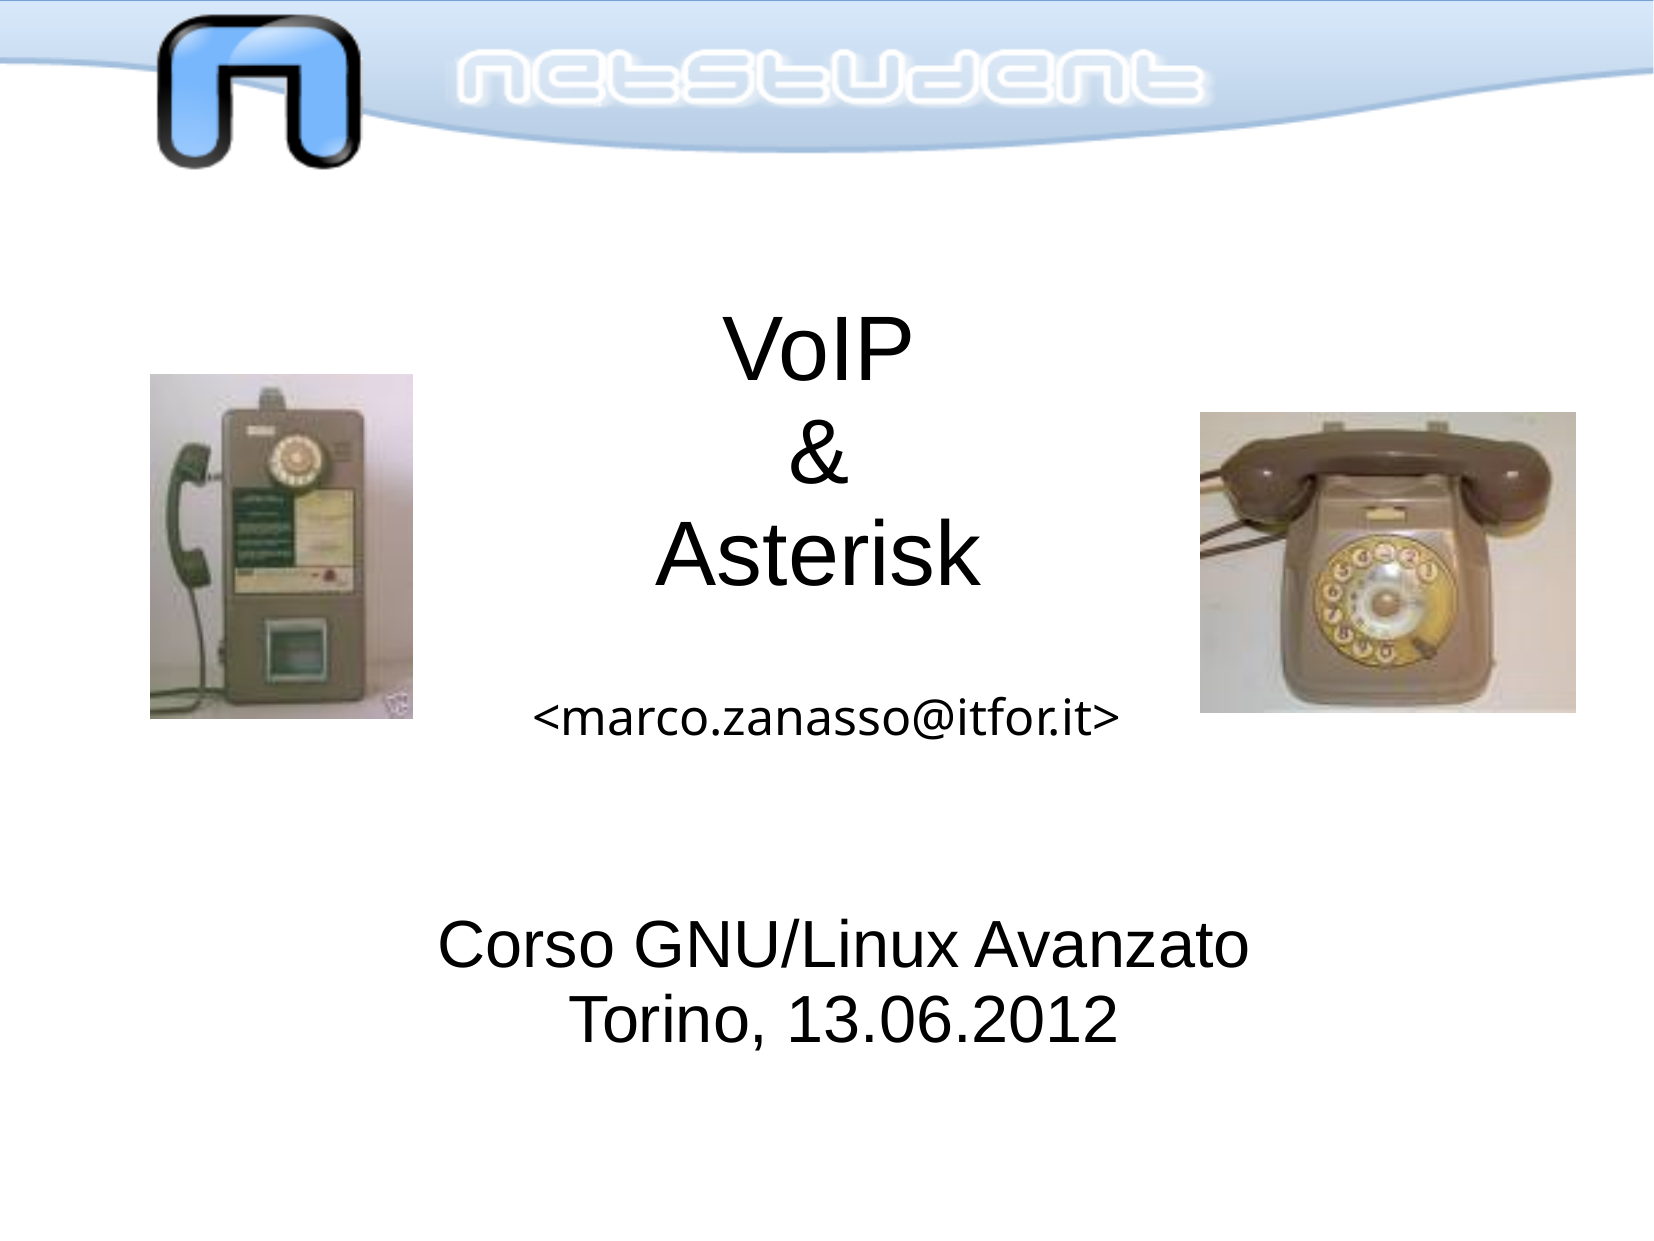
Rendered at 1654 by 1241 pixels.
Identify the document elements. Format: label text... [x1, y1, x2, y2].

picture [150, 374, 413, 719]
text_box <marco.zanasso@itfor.it> [0, 675, 1654, 751]
picture [1200, 412, 1576, 713]
title VoIP & Asterisk [75, 273, 1564, 630]
picture [0, 0, 1654, 188]
subtitle Corso GNU/Linux Avanzato Torino, 13.06.2012 [82, 862, 1571, 1102]
